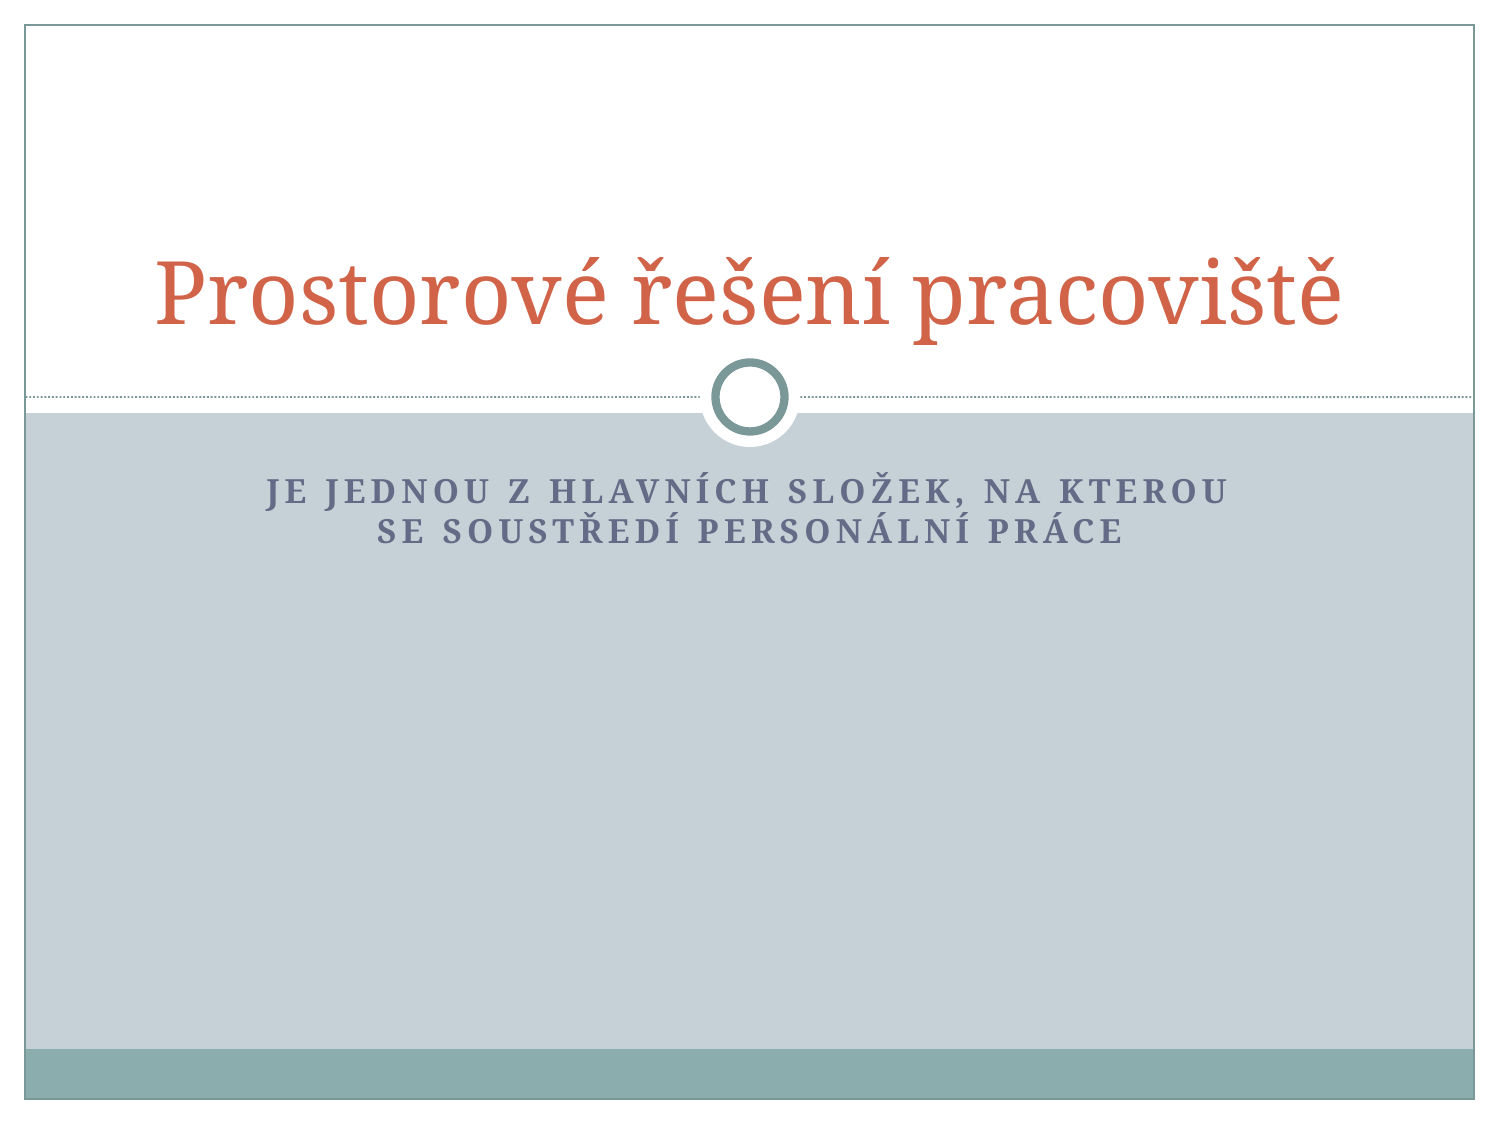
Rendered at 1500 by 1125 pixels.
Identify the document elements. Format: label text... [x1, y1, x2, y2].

title Prostorové řešení pracoviště [112, 62, 1388, 350]
subtitle Je jednou z hlavních složek, na kterou se soustředí personální práce [225, 462, 1276, 751]
